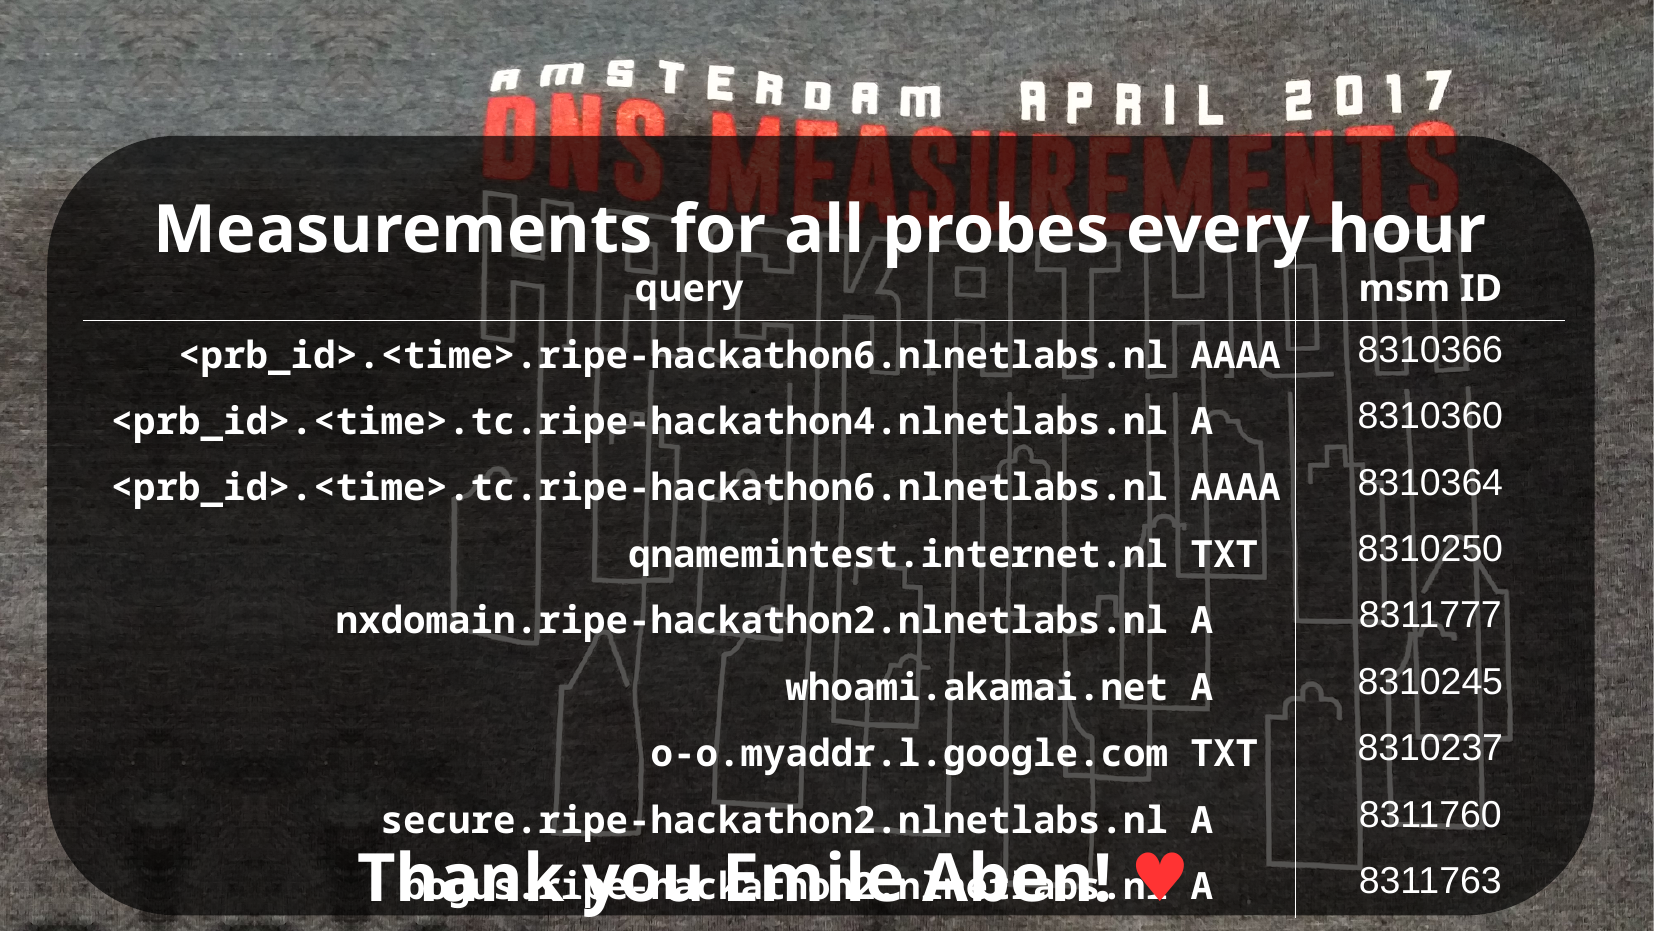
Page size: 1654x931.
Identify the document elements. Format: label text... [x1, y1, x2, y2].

table_cell o-o.myaddr.l.google.com TXT [83, 719, 1295, 785]
table_cell 8310360 [1296, 387, 1565, 453]
table_cell bogus.ripe-hackathon2.nlnetlabs.nl A [83, 852, 1295, 918]
table_cell 8310245 [1296, 653, 1565, 719]
table_cell 8311760 [1296, 785, 1565, 852]
table_cell <prb_id>.<time>.ripe-hackathon6.nlnetlabs.nl AAAA [83, 321, 1295, 387]
table_cell secure.ripe-hackathon2.nlnetlabs.nl A [83, 785, 1295, 852]
picture [0, 0, 1654, 931]
table_cell 8310237 [1296, 719, 1565, 785]
table_cell 8311763 [1296, 852, 1565, 918]
table_cell 8311777 [1296, 586, 1565, 653]
table_cell <prb_id>.<time>.tc.ripe-hackathon6.nlnetlabs.nl AAAA [83, 453, 1295, 520]
table_cell whoami.akamai.net A [83, 653, 1295, 719]
text_box Thank you Emile Aben! ♥️ [342, 822, 1245, 915]
table_cell qnamemintest.internet.nl TXT [83, 520, 1295, 586]
table_cell nxdomain.ripe-hackathon2.nlnetlabs.nl A [83, 586, 1295, 653]
table_cell <prb_id>.<time>.tc.ripe-hackathon4.nlnetlabs.nl A [83, 387, 1295, 453]
table_cell 8310364 [1296, 453, 1565, 520]
table_header msm ID [1296, 254, 1565, 320]
table_cell 8310366 [1296, 321, 1565, 387]
table_header query [83, 254, 1295, 320]
table_cell 8310250 [1296, 520, 1565, 586]
text_box Measurements for all probes every hour [47, 135, 1595, 875]
